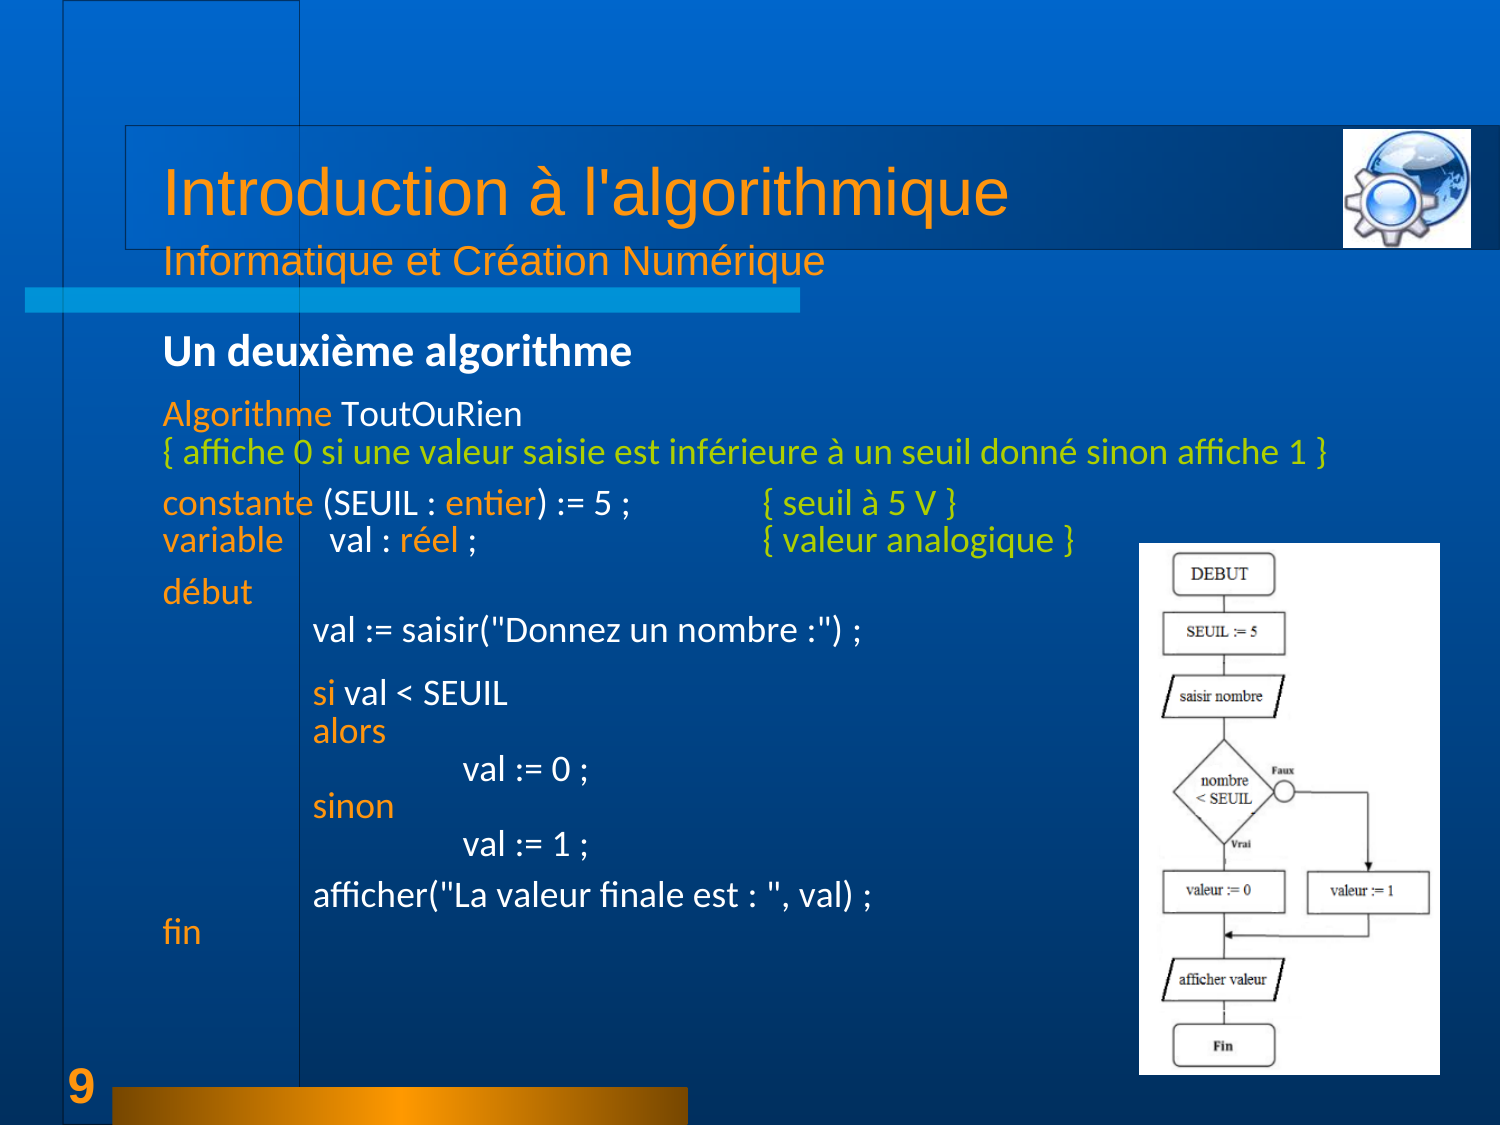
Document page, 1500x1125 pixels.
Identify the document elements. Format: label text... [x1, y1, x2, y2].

picture [1343, 129, 1471, 248]
text_box Un deuxième algorithme Algorithme ToutOuRien { affiche 0 si une valeur saisie est inférieure à un seuil donné sinon affiche 1 } constante (SEUIL : entier) := 5 ; { seuil à 5 V } variable val : réel ; { valeur analogique } début val := saisir("Donnez un nombre :") ; si val < SEUIL alors val := 0 ; sinon val := 1 ; afficher("La valeur finale est : ", val) ; fin [147, 324, 1418, 1091]
picture [1139, 543, 1440, 1075]
